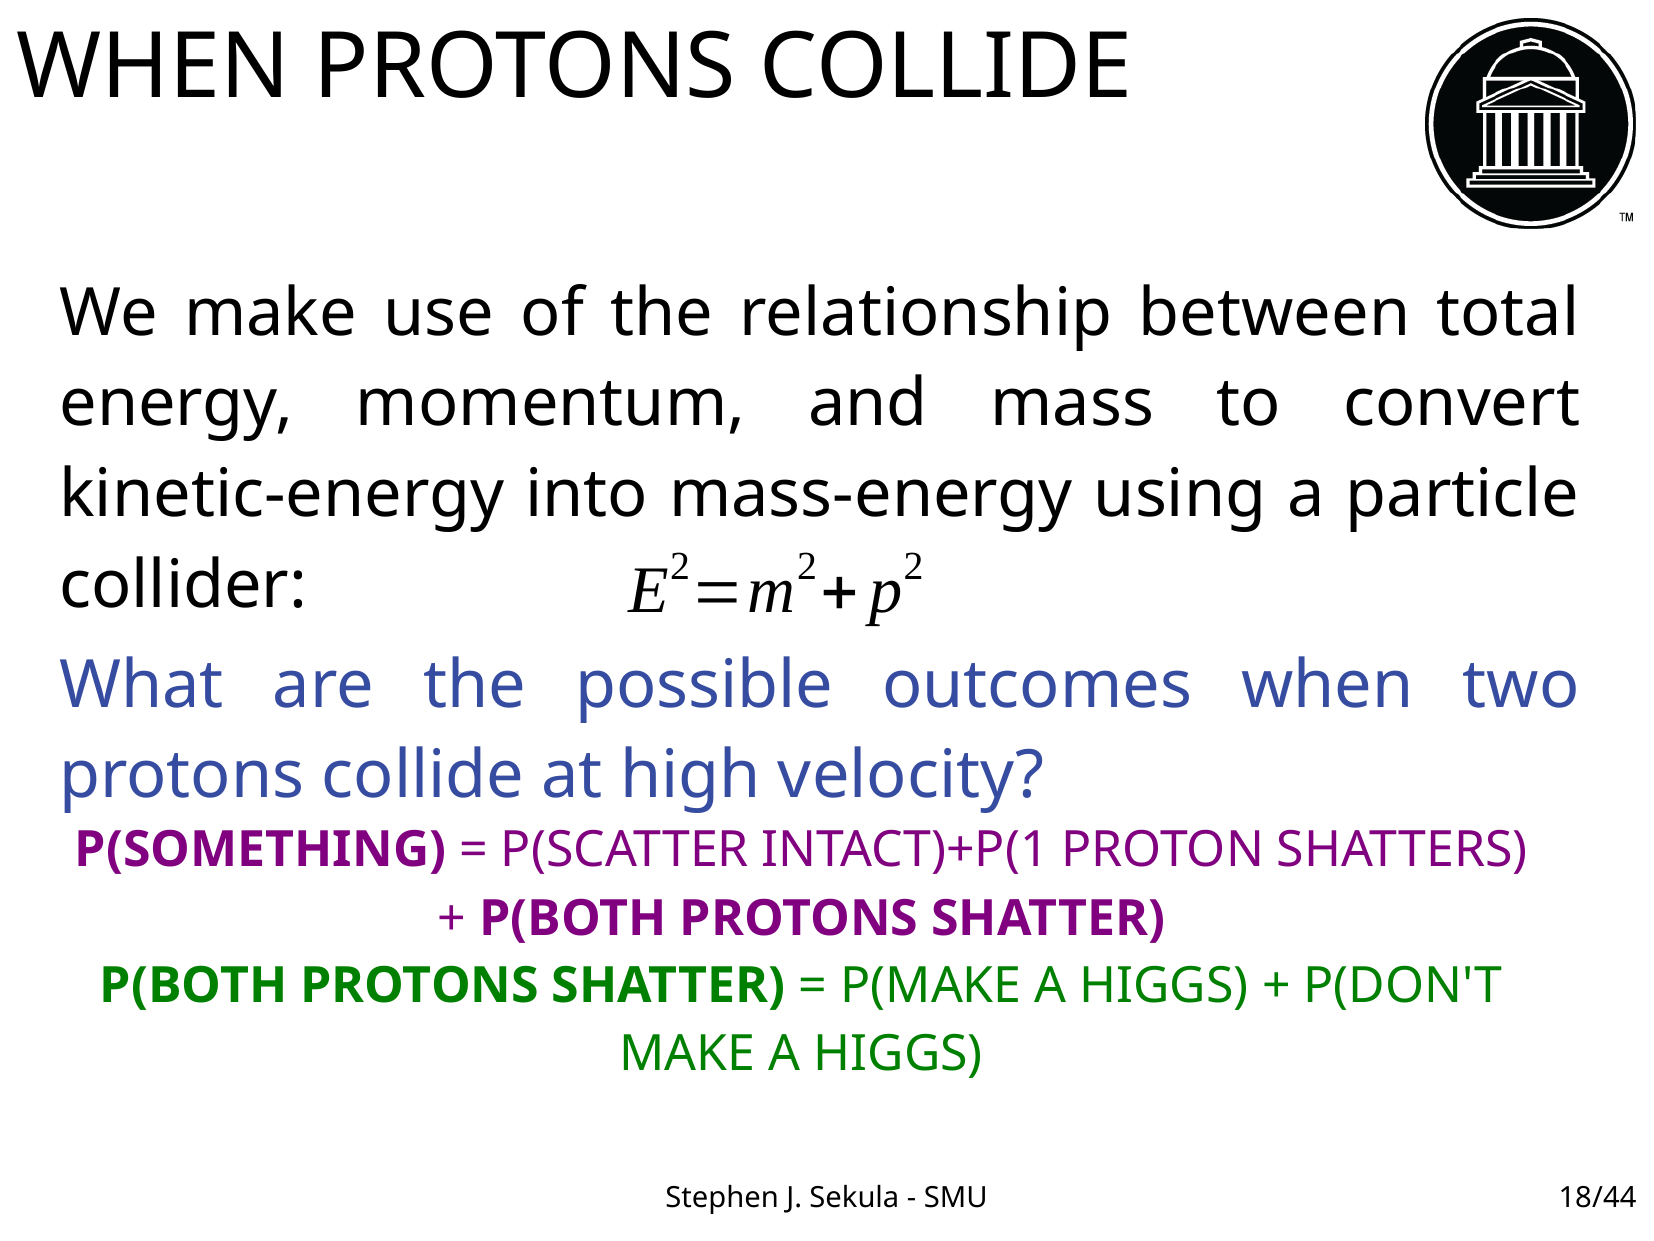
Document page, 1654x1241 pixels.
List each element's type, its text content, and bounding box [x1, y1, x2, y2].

picture [1425, 18, 1636, 229]
chart [617, 544, 930, 628]
title WHEN PROTONS COLLIDE [16, 0, 1415, 257]
text_box P(SOMETHING) = P(SCATTER INTACT)+P(1 PROTON SHATTERS) + P(BOTH PROTONS SHATTER) [39, 805, 1563, 941]
text_box What are the possible outcomes when two protons collide at high velocity? [44, 628, 1597, 815]
text_box P(BOTH PROTONS SHATTER) = P(MAKE A HIGGS) + P(DON'T MAKE A HIGGS) [39, 941, 1563, 1086]
text_box We make use of the relationship between total energy, momentum, and mass to convert kinetic-energy into mass-energy using a particle collider: [44, 256, 1597, 529]
